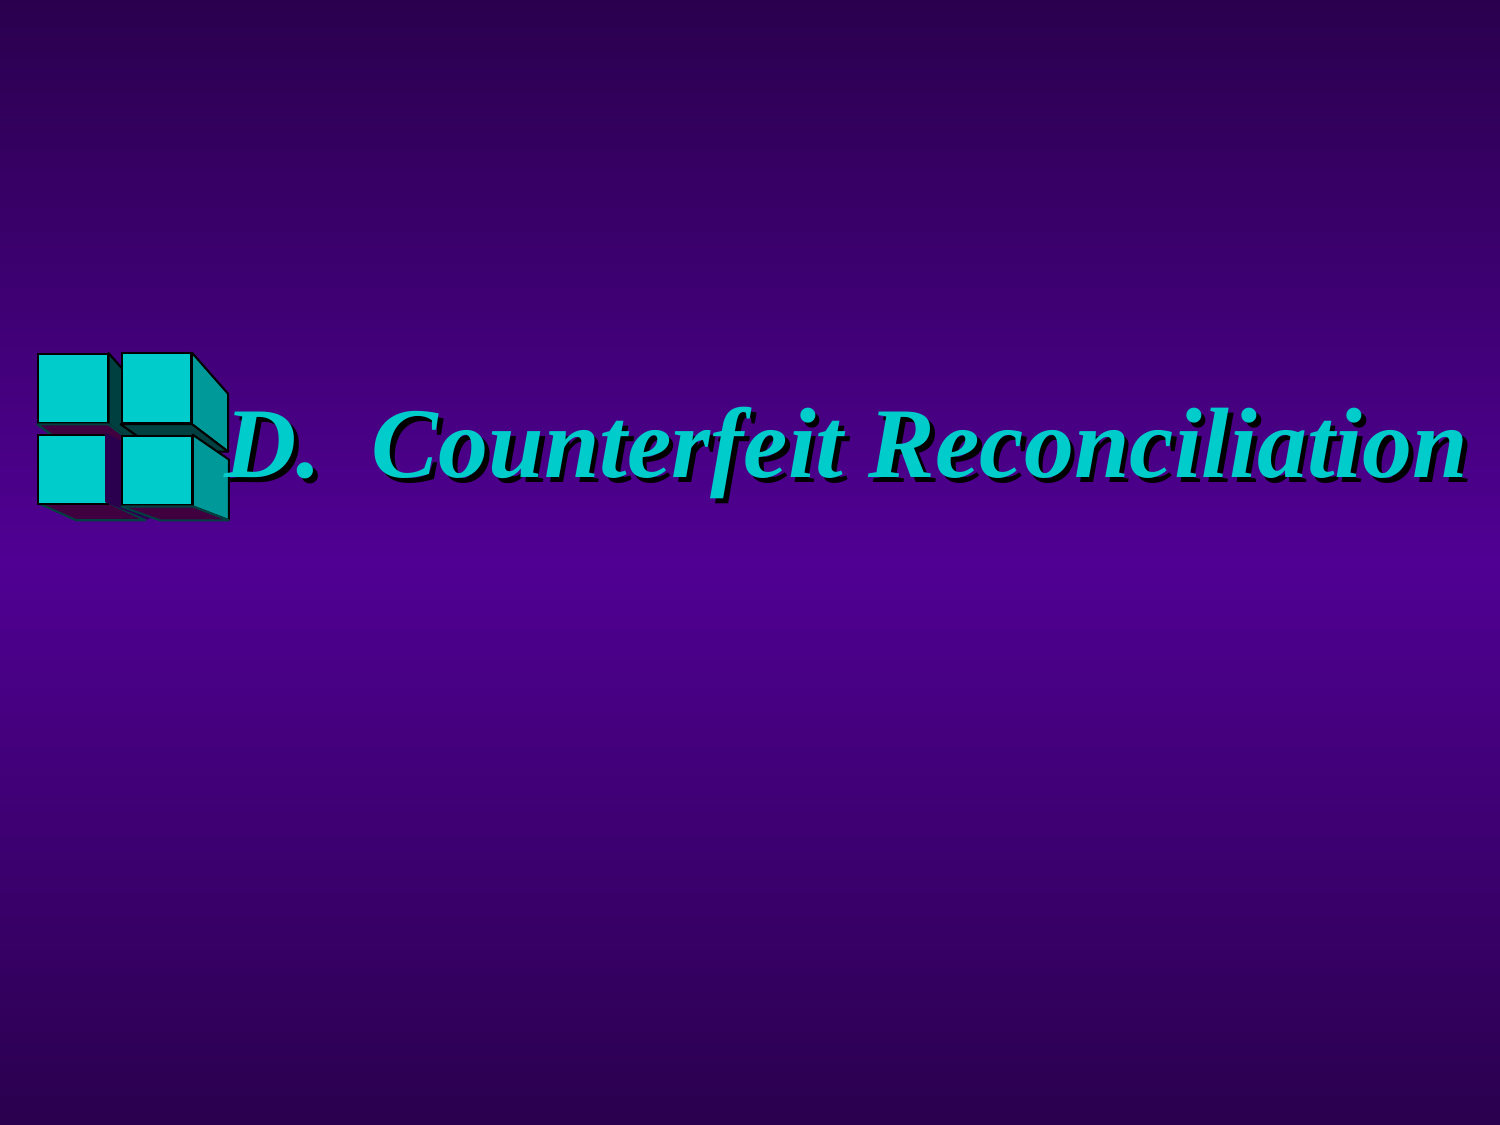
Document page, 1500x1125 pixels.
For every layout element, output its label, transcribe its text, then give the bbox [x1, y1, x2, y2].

title D. Counterfeit Reconciliation [224, 316, 1500, 572]
